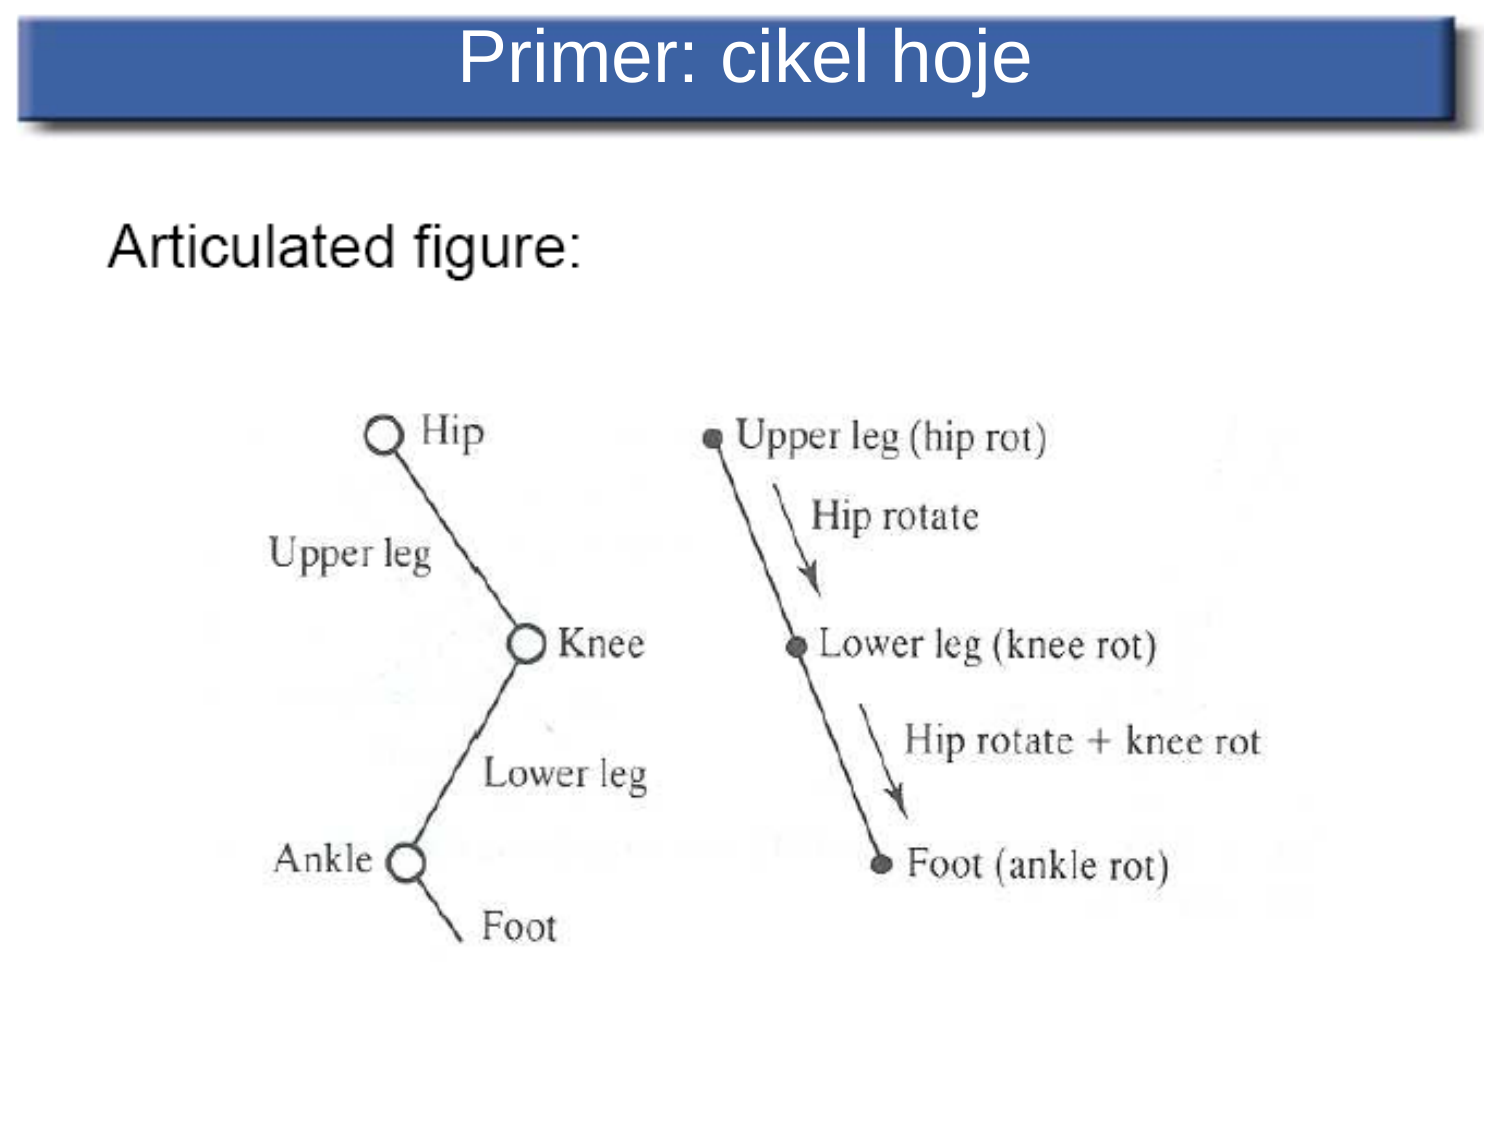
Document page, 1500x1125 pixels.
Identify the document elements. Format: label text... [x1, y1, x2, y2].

text_box Primer: cikel hoje [442, 0, 1049, 106]
picture [100, 207, 1353, 1001]
picture [16, 13, 1484, 141]
